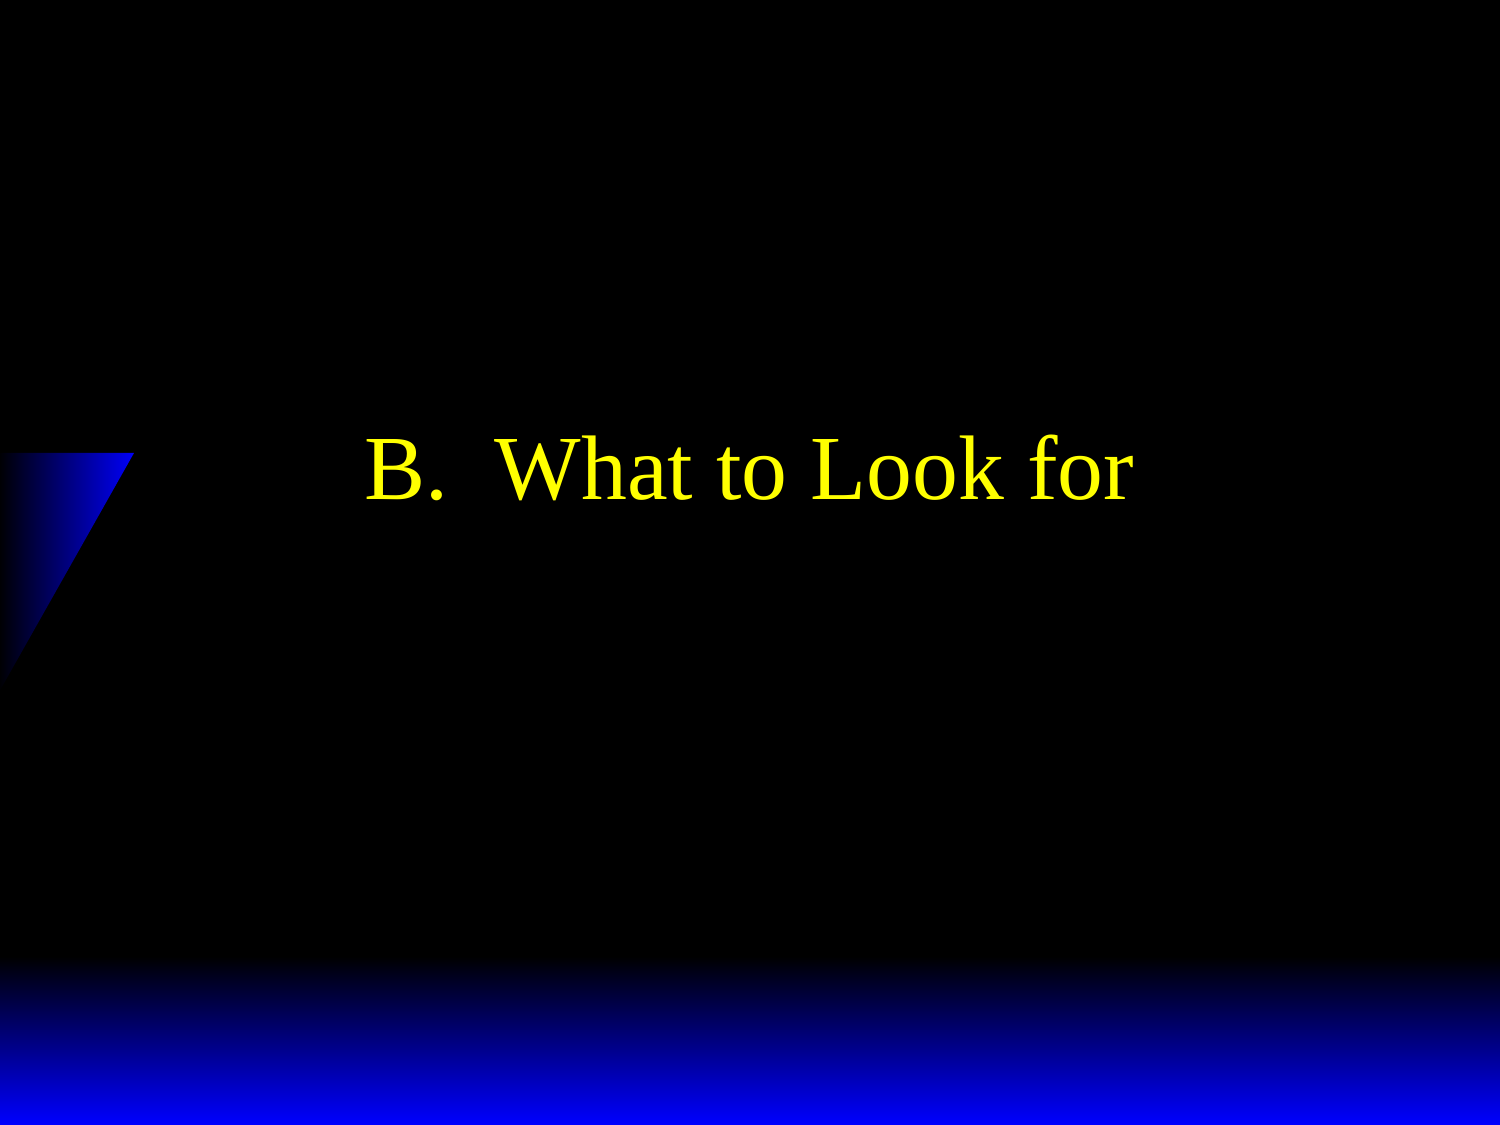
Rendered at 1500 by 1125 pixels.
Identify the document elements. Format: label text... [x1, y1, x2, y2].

title B. What to Look for [112, 374, 1388, 563]
